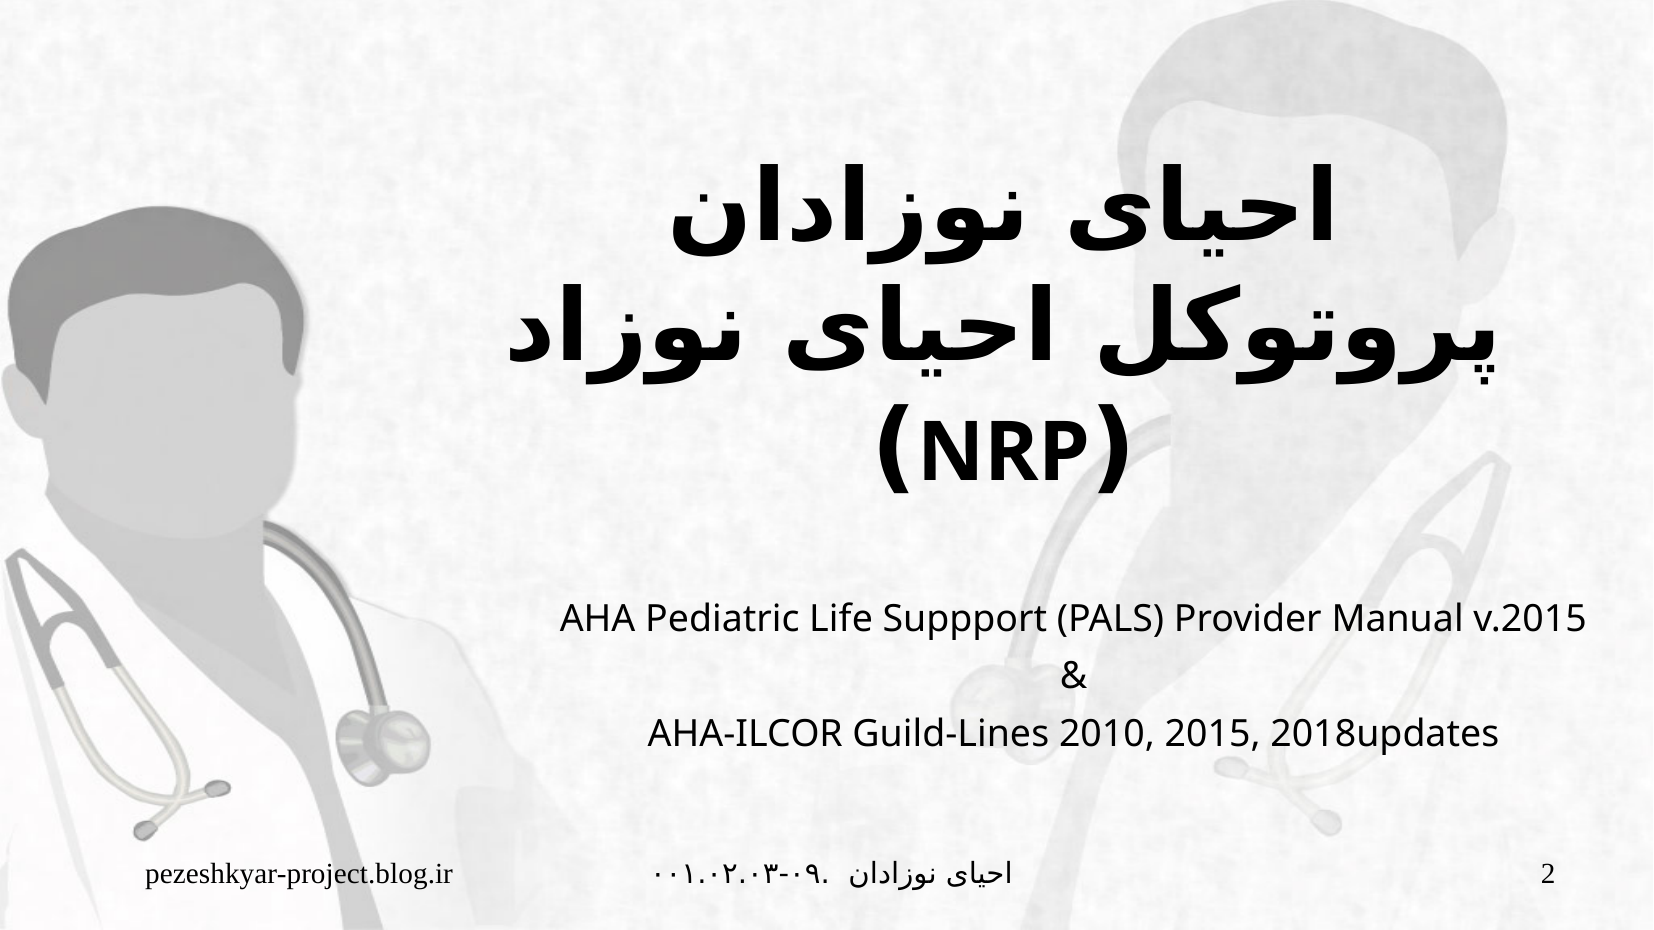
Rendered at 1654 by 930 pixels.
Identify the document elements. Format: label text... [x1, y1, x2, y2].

title احیای نوزادان پروتوکل احیای نوزاد (NRP) [366, 252, 1642, 508]
picture [0, 0, 1654, 930]
subtitle AHA Pediatric Life Suppport (PALS) Provider Manual v.2015 & AHA-ILCOR Guild-Lines 2010, 2015, 2018updates [520, 555, 1627, 793]
